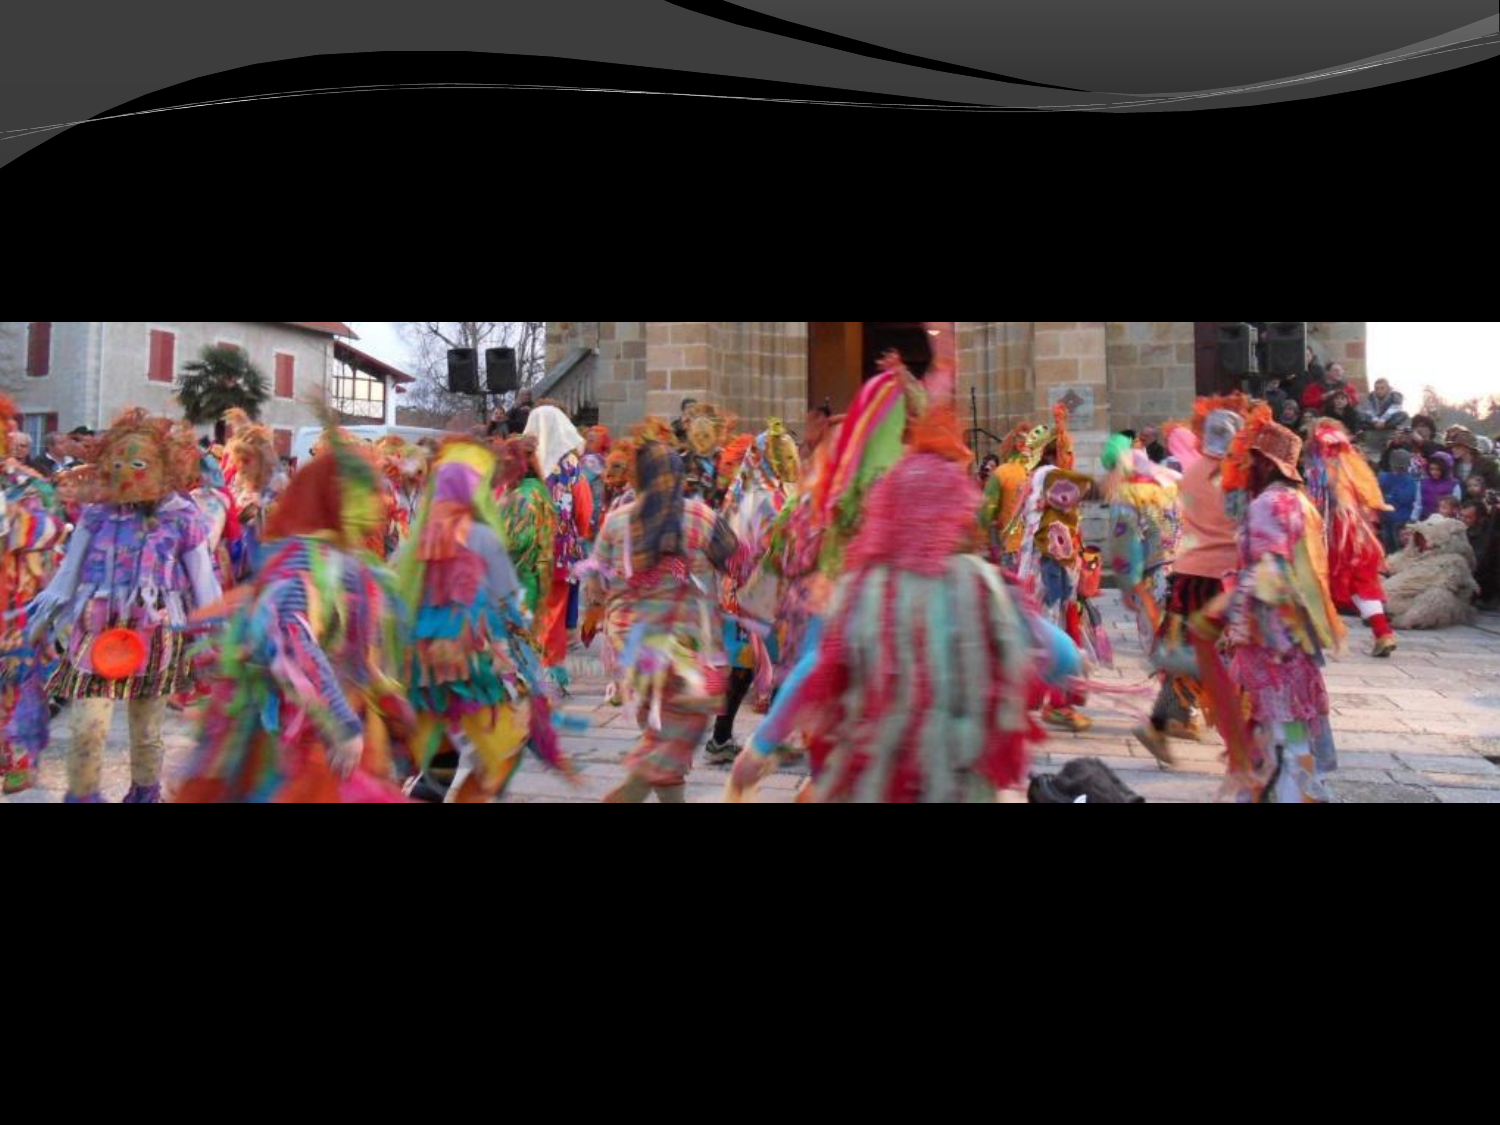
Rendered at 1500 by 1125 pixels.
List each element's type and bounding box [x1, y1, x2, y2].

picture [0, 322, 1500, 803]
picture [0, 33, 1500, 140]
